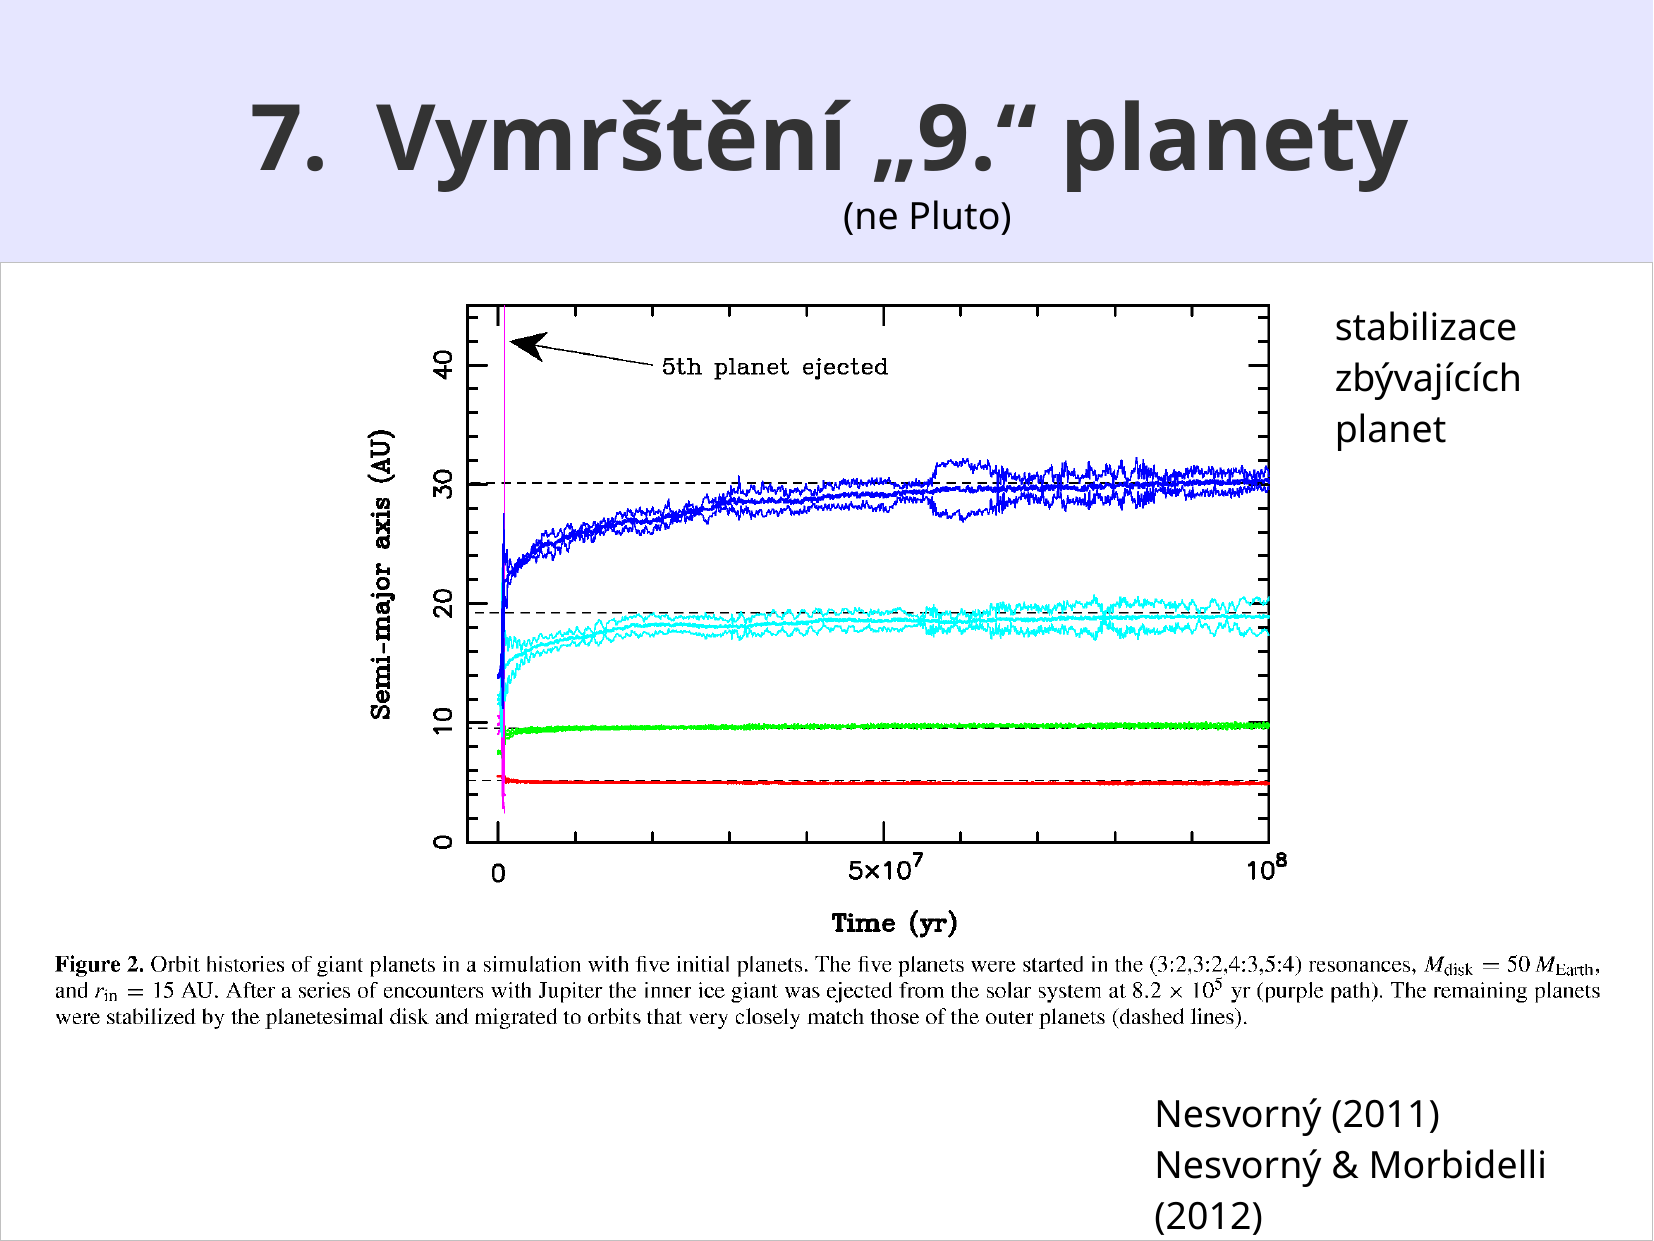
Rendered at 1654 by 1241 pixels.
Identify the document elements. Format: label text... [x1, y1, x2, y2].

text_box stabilizace zbývajících planet [1320, 292, 1522, 450]
text_box Nesvorný (2011) Nesvorný & Morbidelli (2012) [1139, 1080, 1623, 1237]
title 7. Vymrštění „9.“ planety [124, 31, 1536, 239]
picture [28, 279, 1626, 1051]
text_box (ne Pluto) [828, 181, 1011, 245]
